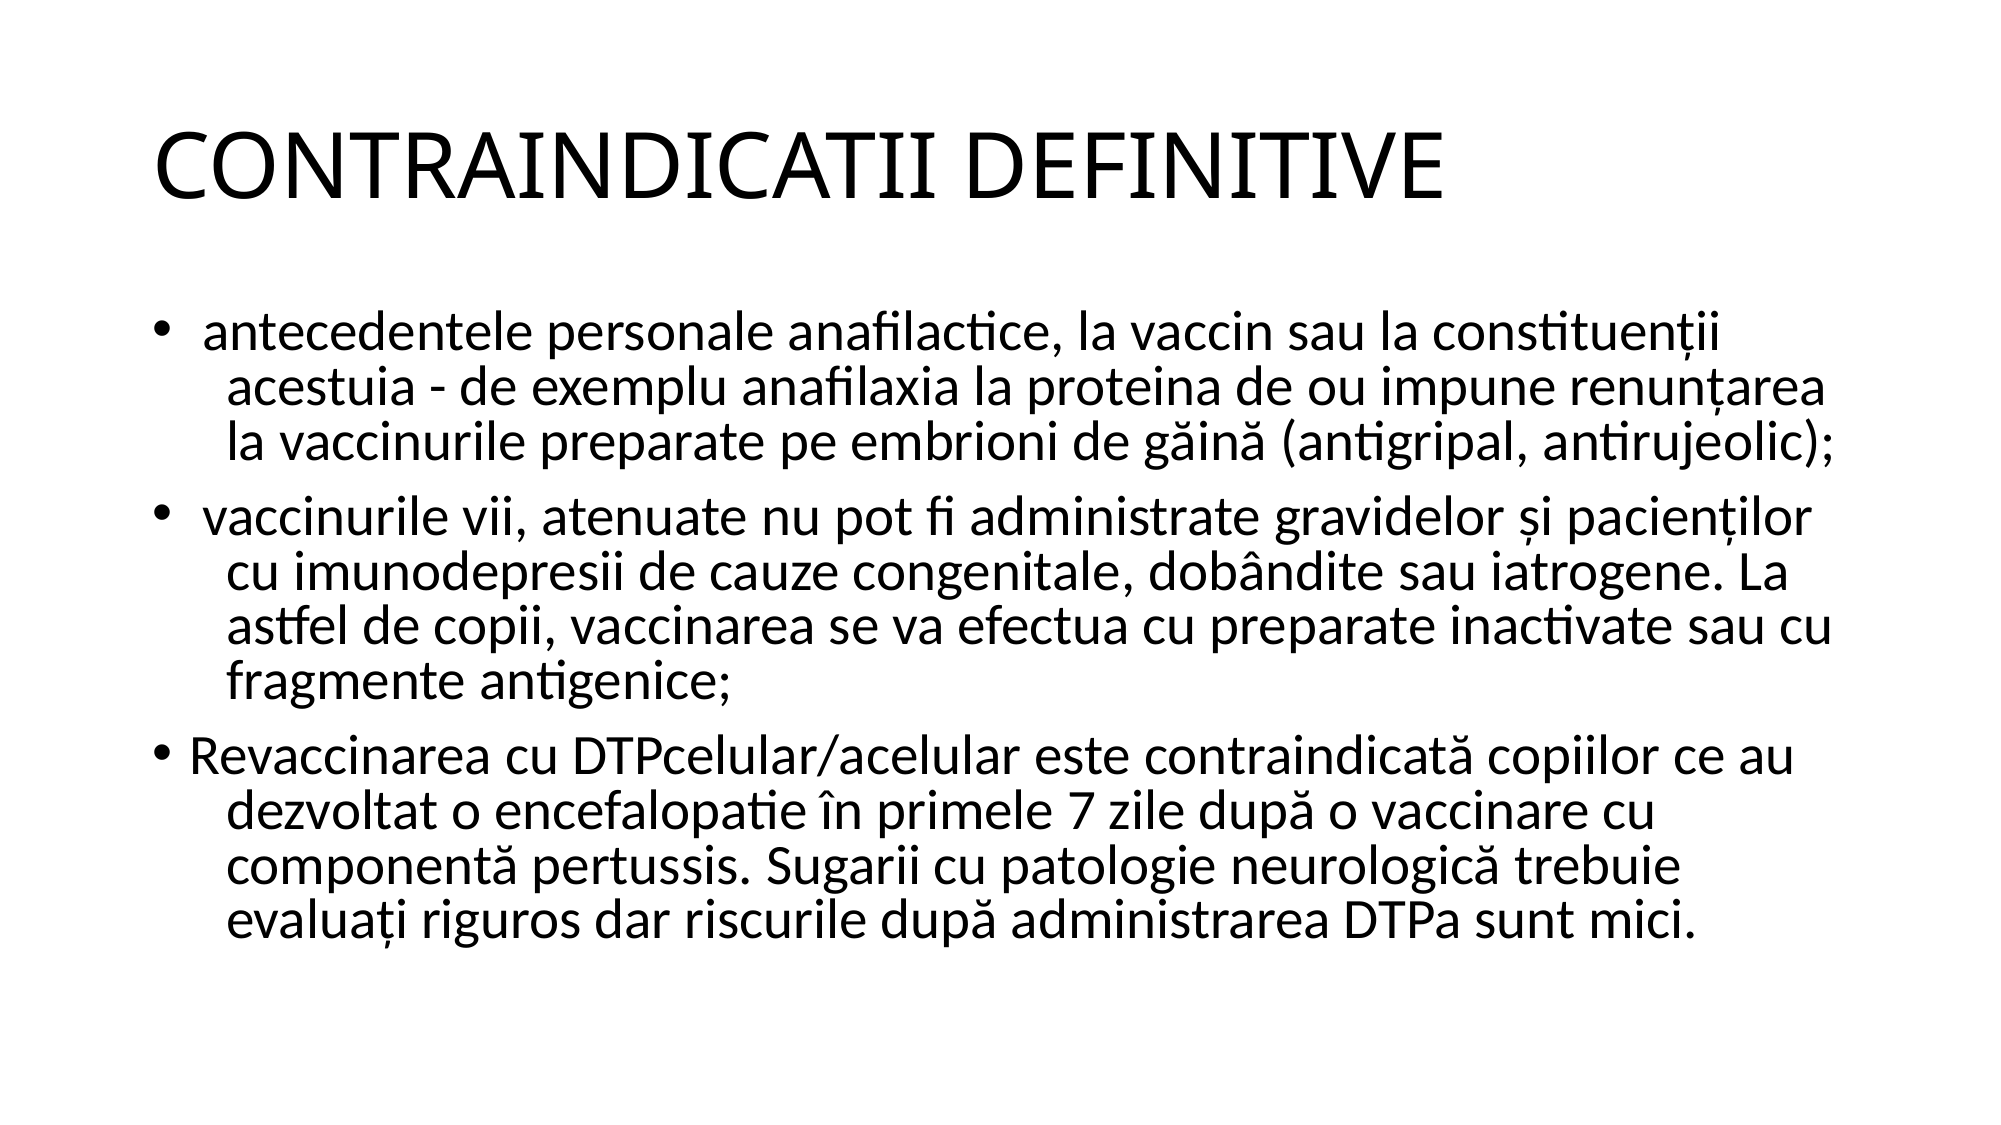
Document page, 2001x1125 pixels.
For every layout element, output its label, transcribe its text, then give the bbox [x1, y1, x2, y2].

list antecedentele personale anafilactice, la vaccin sau la constituenţii acestuia - de exemplu anafilaxia la proteina de ou impune renunţarea la vaccinurile preparate pe embrioni de găină (antigripal, antirujeolic); vaccinurile vii, atenuate nu pot fi administrate gravidelor şi pacienţilor cu imunodepresii de cauze congenitale, dobândite sau iatrogene. La astfel de copii, vaccinarea se va efectua cu preparate inactivate sau cu fragmente antigenice; Revaccinarea cu DTPcelular/acelular este contraindicată copiilor ce au dezvoltat o encefalopatie în primele 7 zile după o vaccinare cu componentă pertussis. Sugarii cu patologie neurologică trebuie evaluaţi riguros dar riscurile după administrarea DTPa sunt mici. [137, 299, 1863, 1014]
title CONTRAINDICATII DEFINITIVE [137, 59, 1863, 278]
